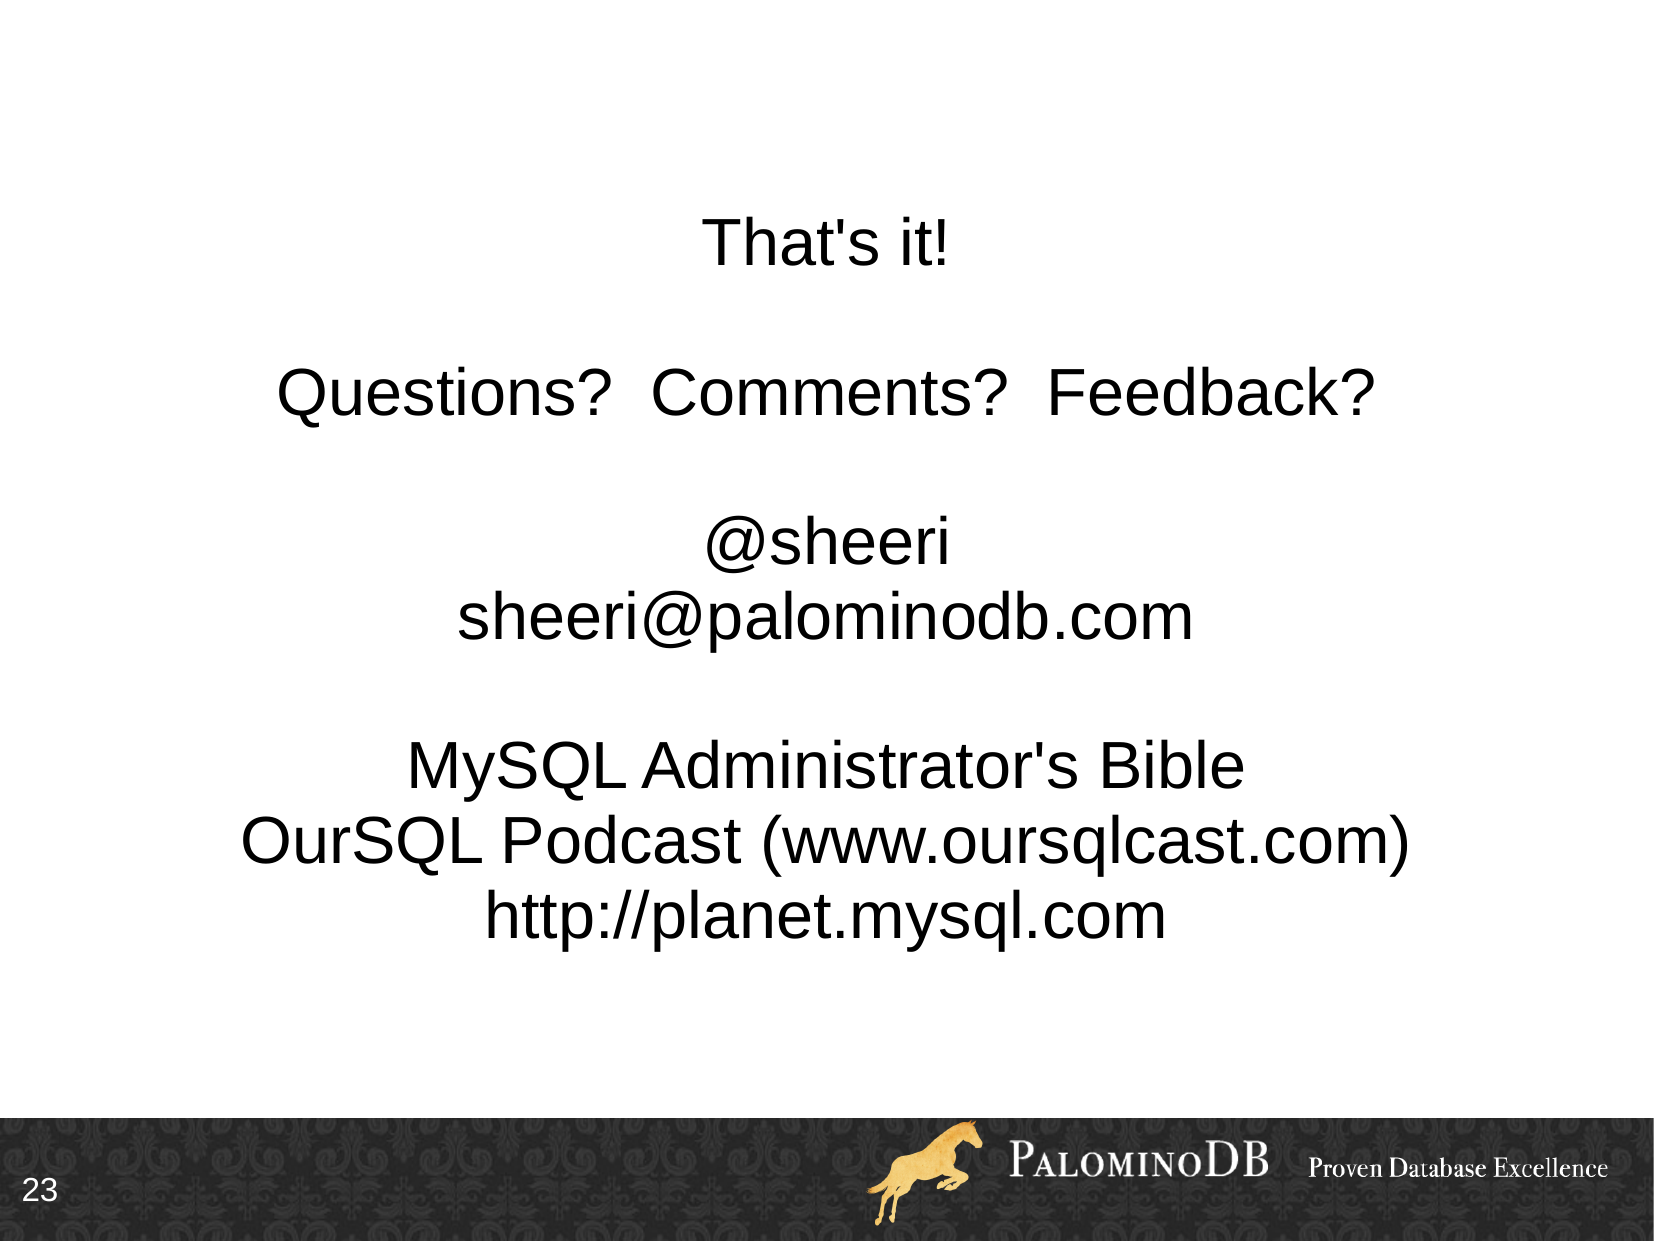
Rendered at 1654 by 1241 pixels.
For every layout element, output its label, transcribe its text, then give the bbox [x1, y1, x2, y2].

subtitle That's it! Questions? Comments? Feedback? @sheeri sheeri@palominodb.com MySQL Administrator's Bible OurSQL Podcast (www.oursqlcast.com) http://planet.mysql.com [82, 49, 1571, 1109]
picture [0, 1109, 1654, 1241]
